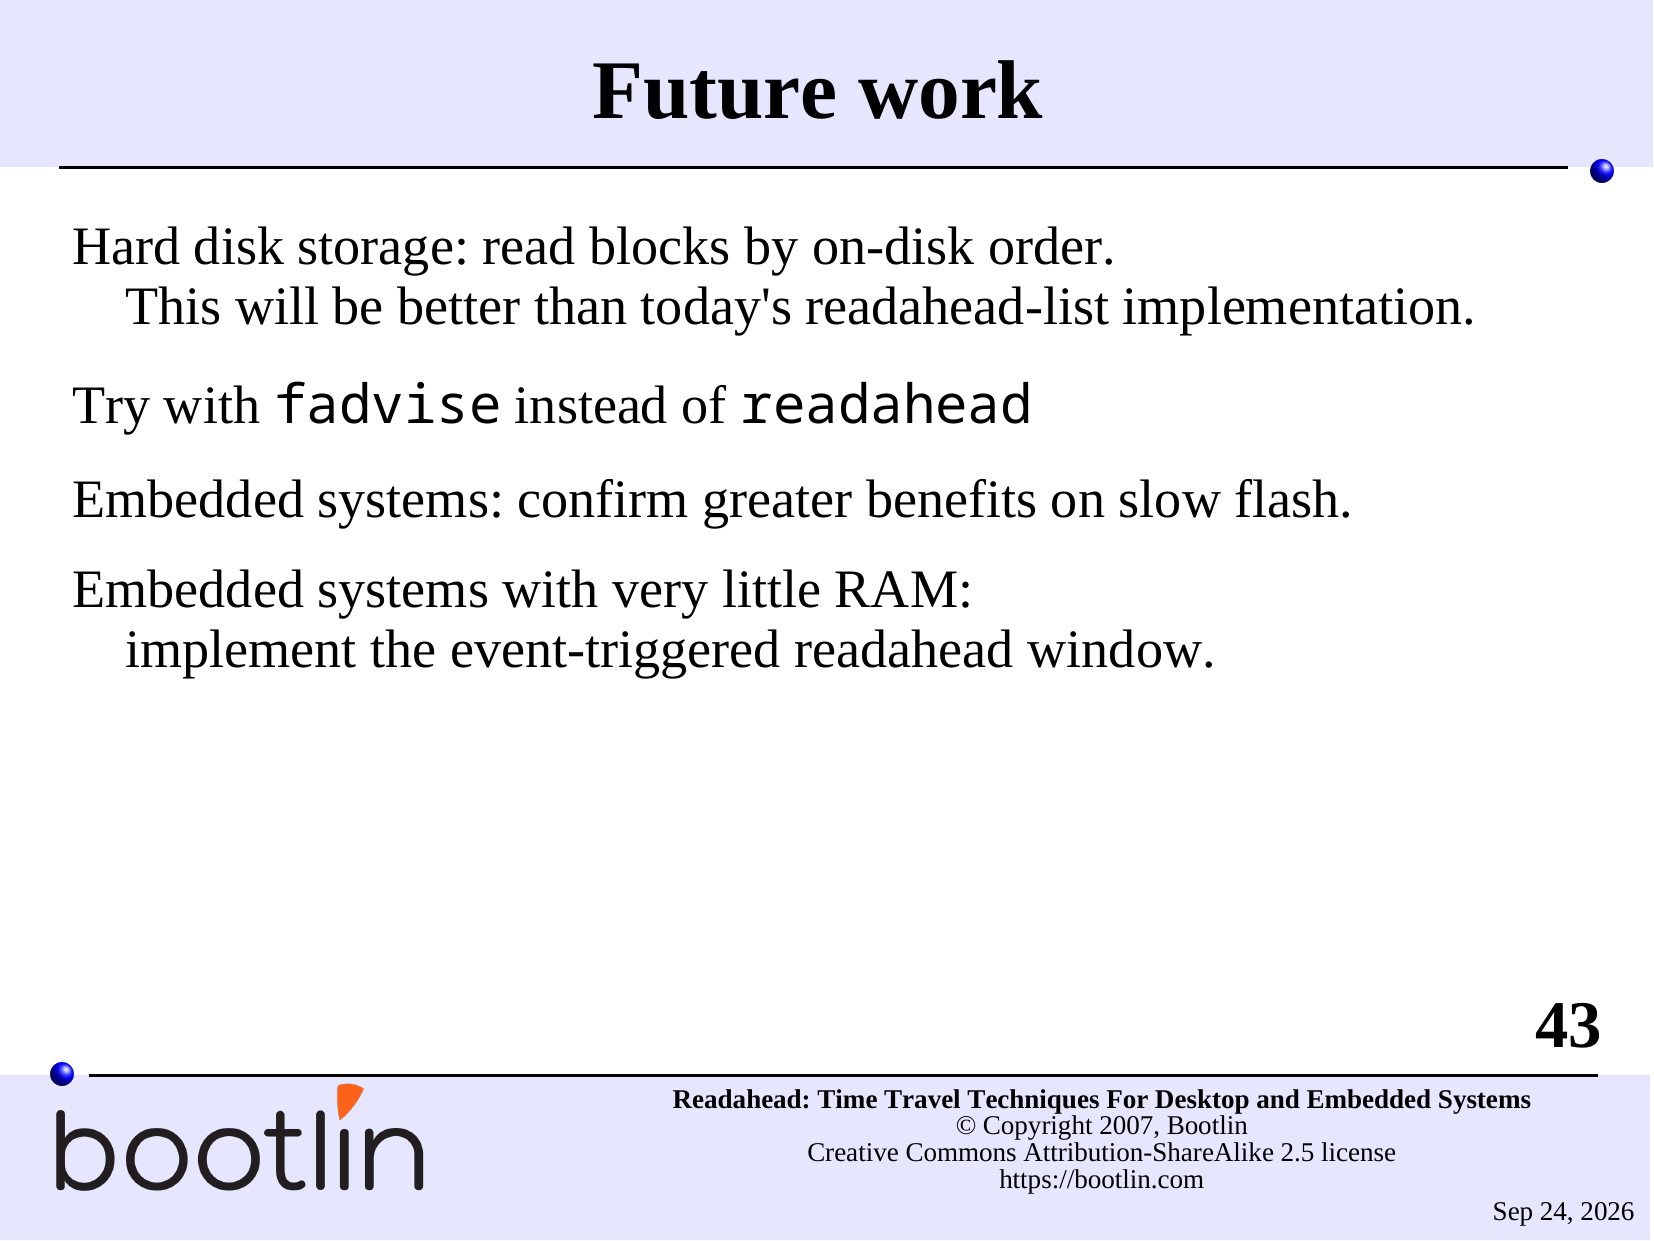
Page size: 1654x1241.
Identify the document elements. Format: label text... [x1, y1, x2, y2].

title Future work [33, 29, 1604, 153]
picture [17, 1060, 462, 1230]
list Hard disk storage: read blocks by on-disk order. This will be better than today's readahead-list implementation. Try with fadvise instead of readahead Embedded systems: confirm greater benefits on slow flash. Embedded systems with very little RAM: implement the event-triggered readahead window. [54, 216, 1574, 1066]
